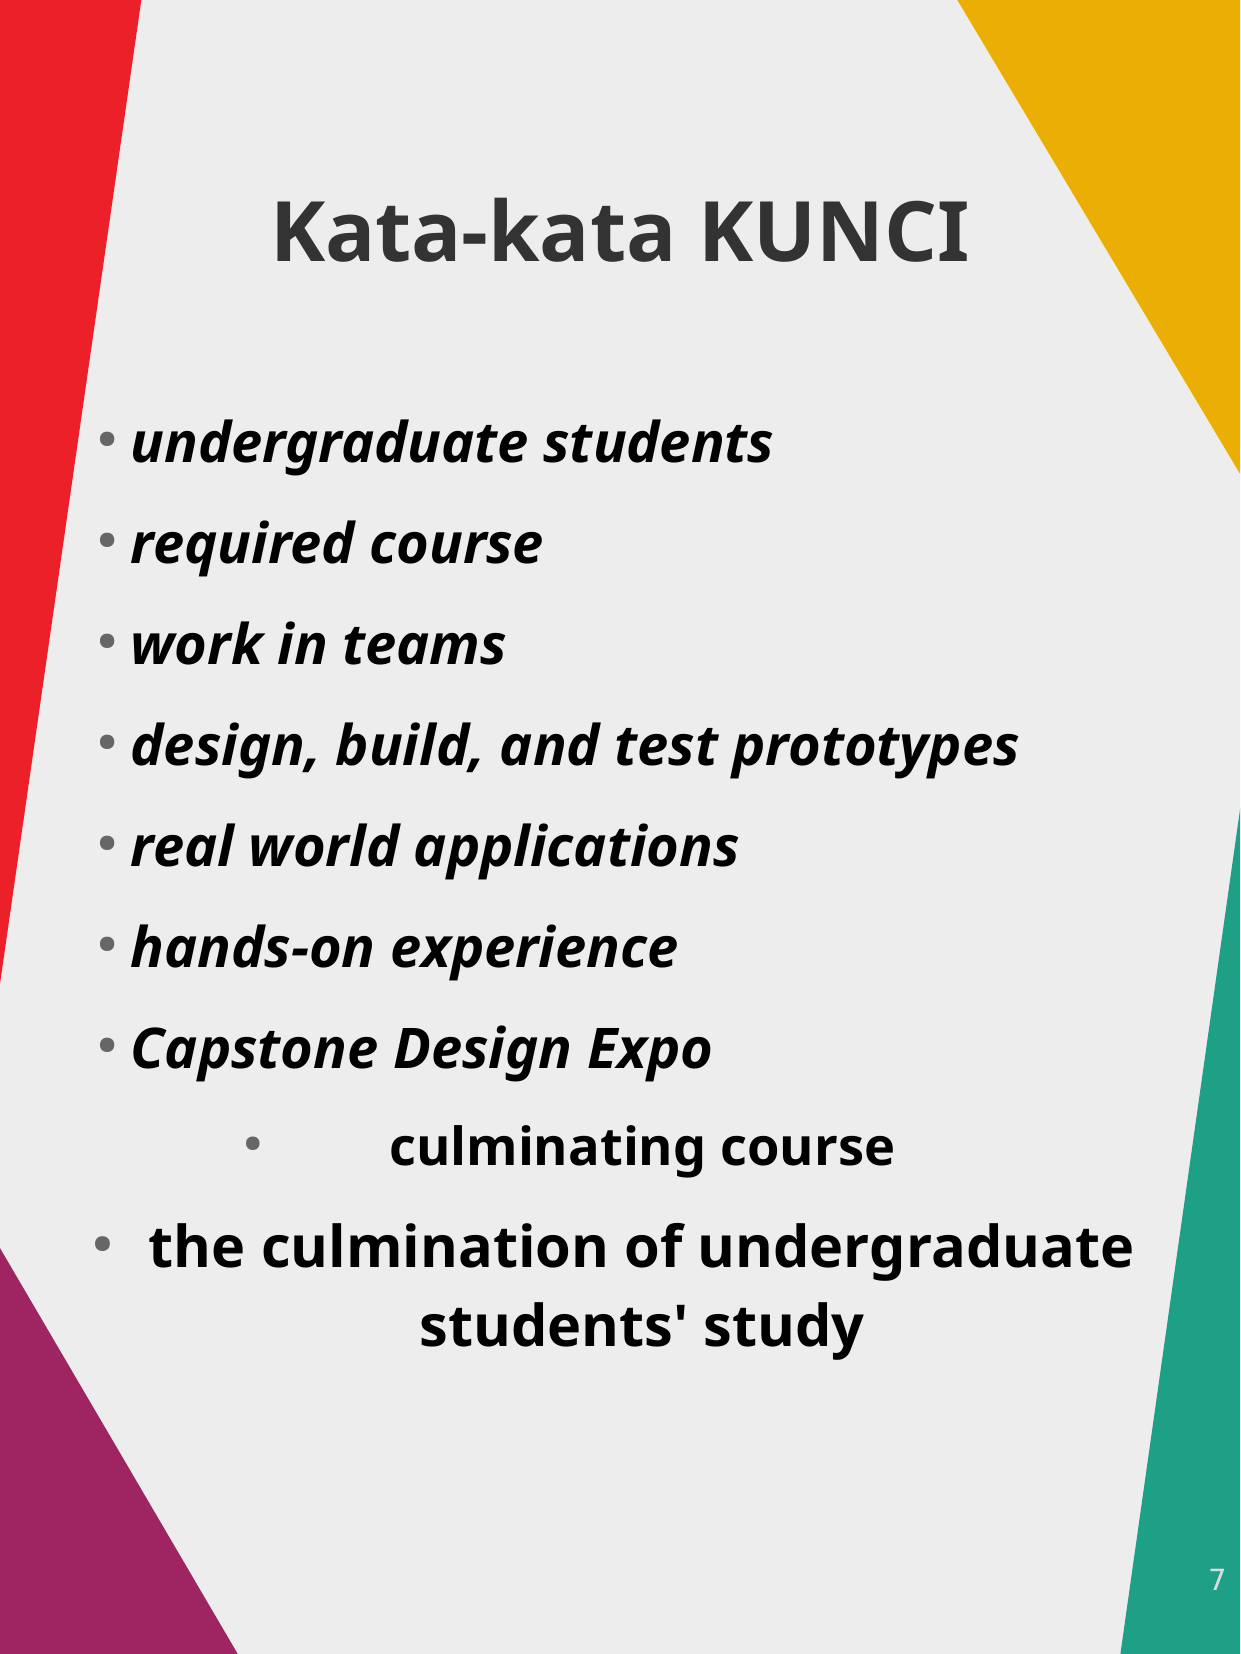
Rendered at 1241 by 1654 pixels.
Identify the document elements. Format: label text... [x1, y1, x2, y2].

list undergraduate students required course work in teams design, build, and test prototypes real world applications hands-on experience Capstone Design Expo culminating course the culmination of undergraduate students' study [86, 402, 1154, 1377]
title Kata-kata KUNCI [86, 97, 1154, 361]
